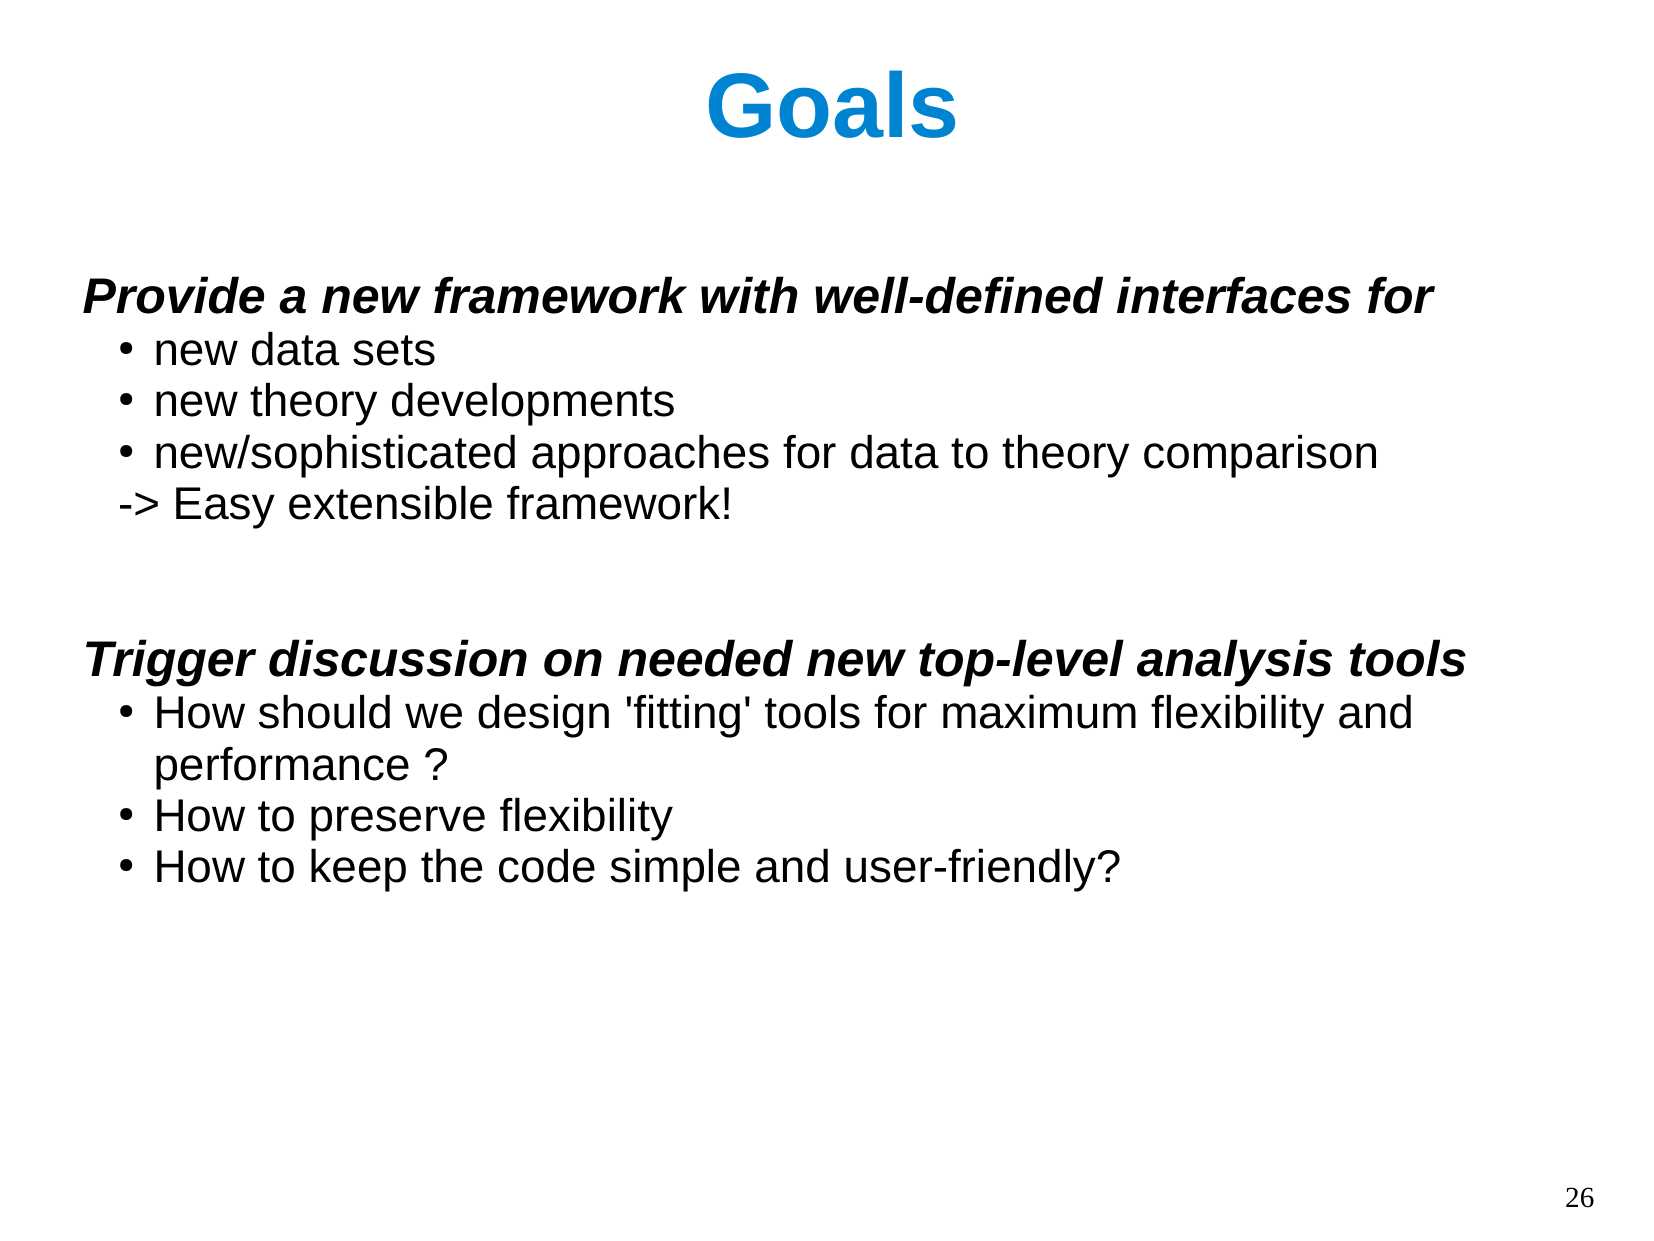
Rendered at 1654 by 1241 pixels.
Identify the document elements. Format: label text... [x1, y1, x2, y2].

title Goals [70, 35, 1595, 178]
list Provide a new framework with well-defined interfaces for new data sets new theory developments new/sophisticated approaches for data to theory comparison -> Easy extensible framework! Trigger discussion on needed new top-level analysis tools How should we design 'fitting' tools for maximum flexibility and performance ? How to preserve flexibility How to keep the code simple and user-friendly? [47, 212, 1595, 1158]
